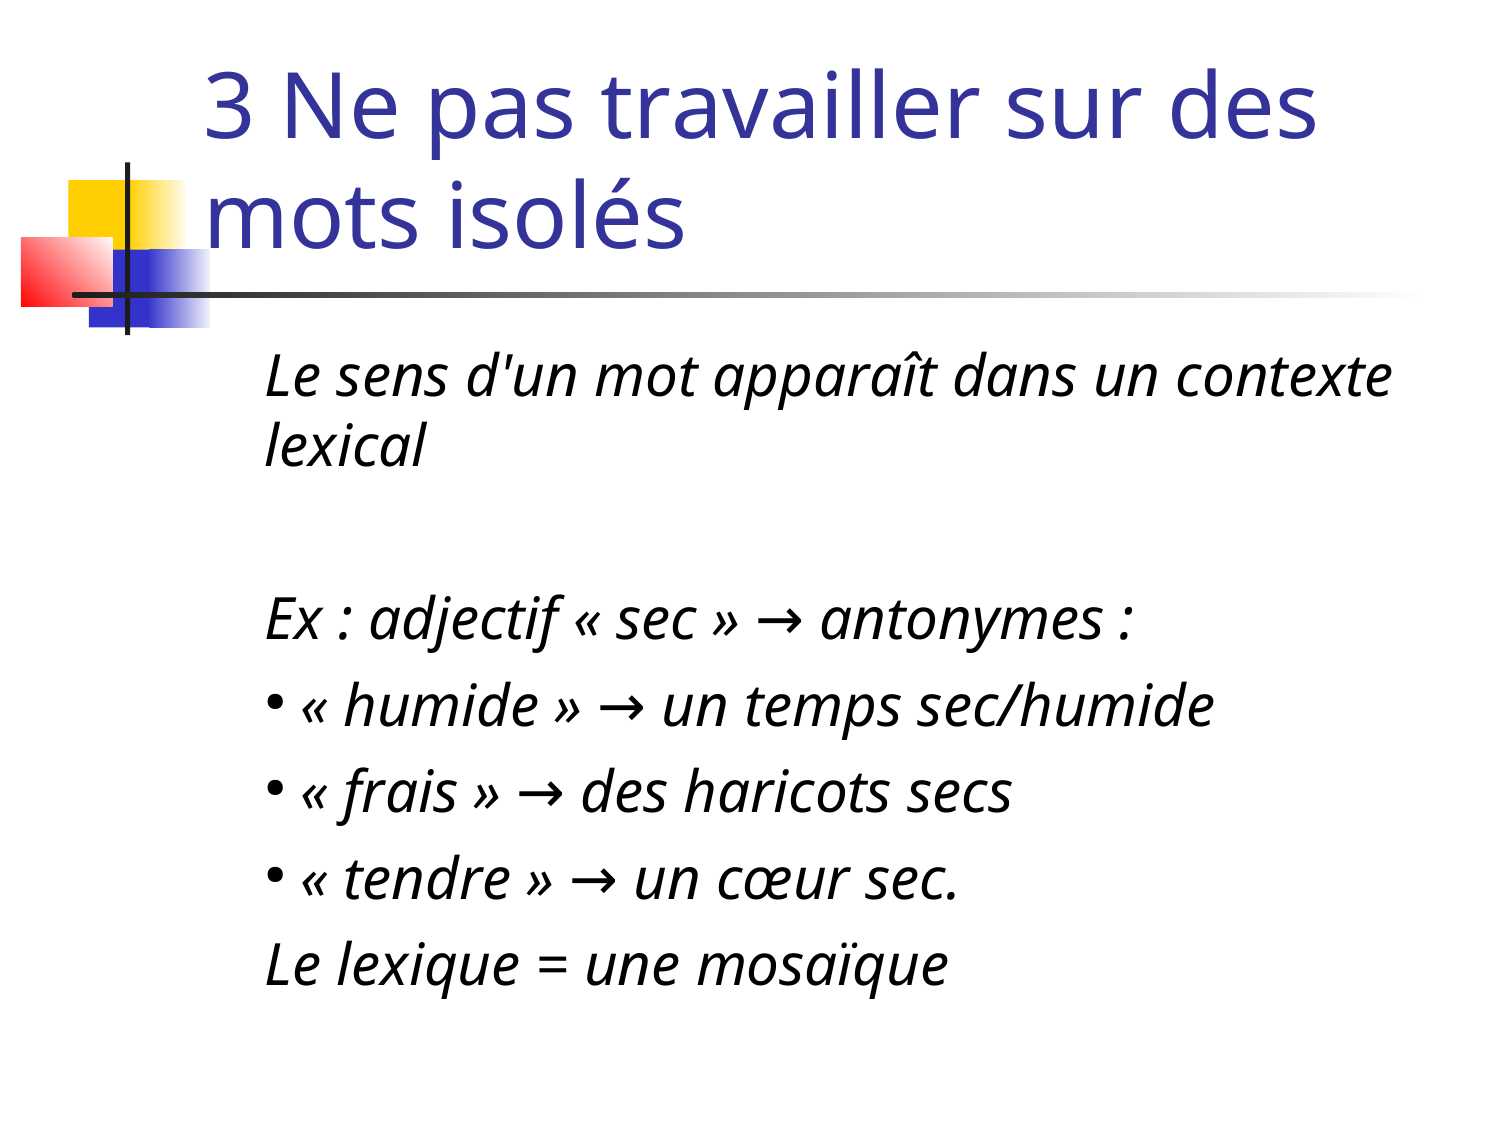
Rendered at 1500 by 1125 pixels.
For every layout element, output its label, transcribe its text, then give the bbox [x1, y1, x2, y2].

list Le sens d'un mot apparaît dans un contexte lexical Ex : adjectif « sec » → antonymes : « humide » → un temps sec/humide « frais » → des haricots secs « tendre » → un cœur sec. Le lexique = une mosaïque [193, 330, 1469, 1006]
title 3 Ne pas travailler sur des mots isolés [188, 35, 1467, 275]
